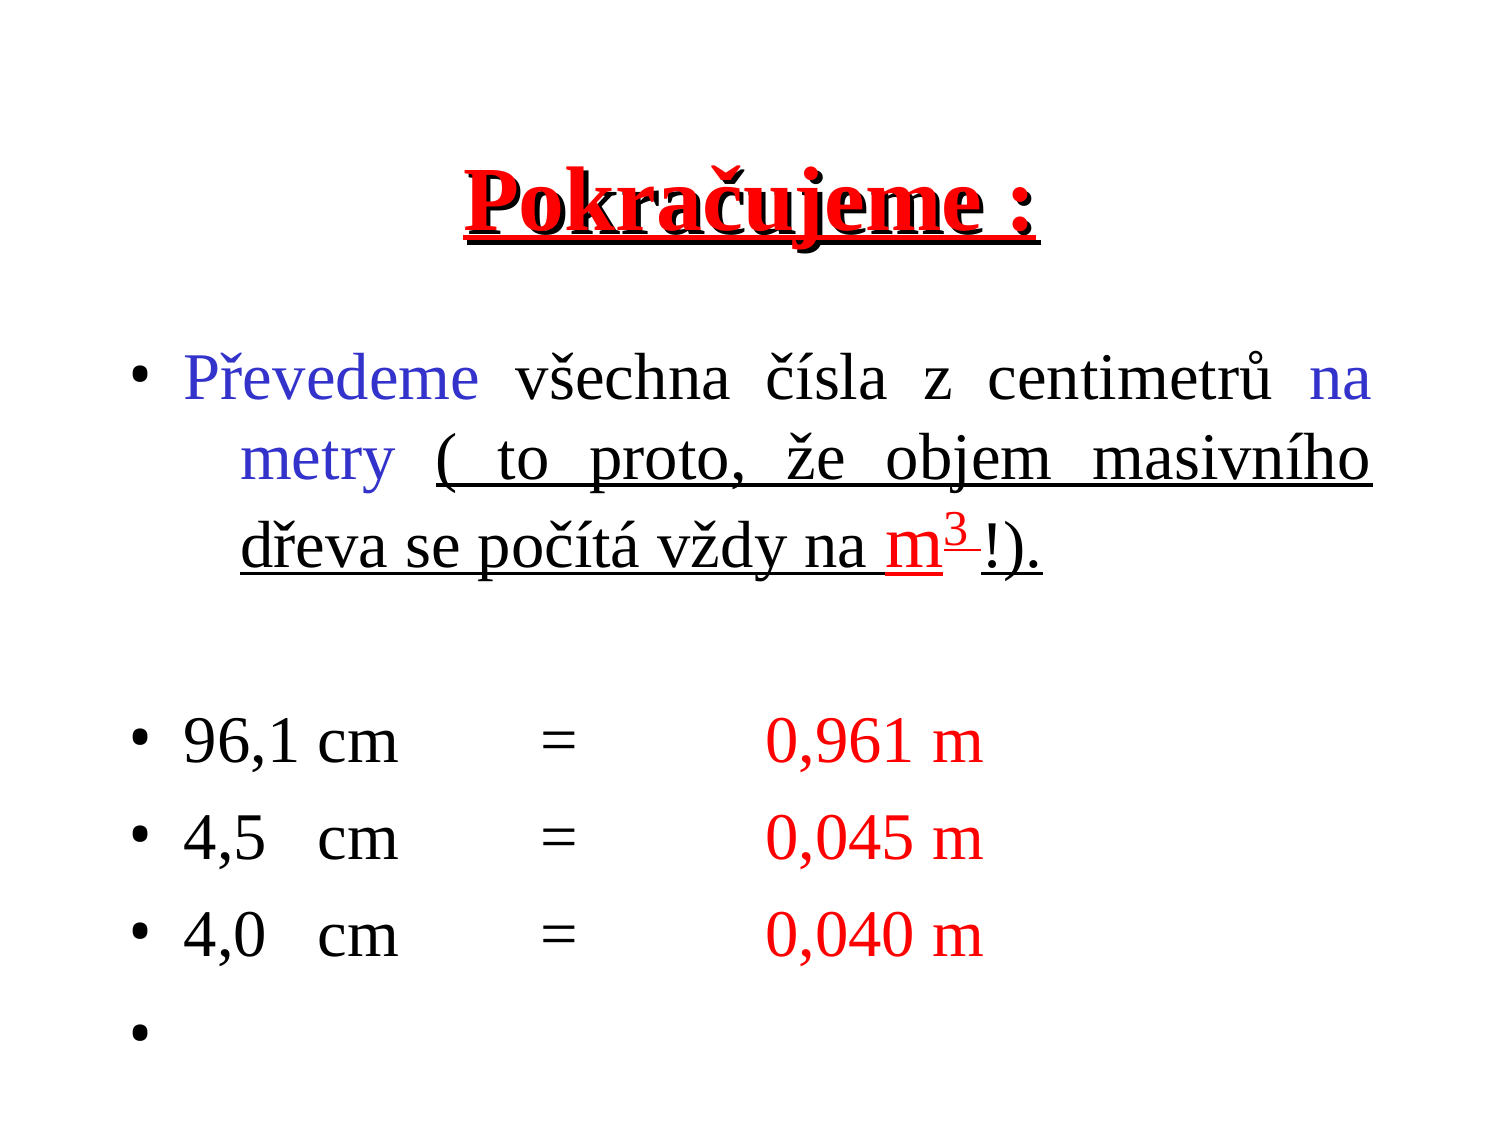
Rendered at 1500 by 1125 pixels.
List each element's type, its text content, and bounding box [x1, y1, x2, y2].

title Pokračujeme : [112, 99, 1388, 288]
list Převedeme všechna čísla z centimetrů na metry ( to proto, že objem masivního dřeva se počítá vždy na m3 !). 96,1 cm = 0,961 m 4,5 cm = 0,045 m 4,0 cm = 0,040 m [112, 324, 1388, 1000]
